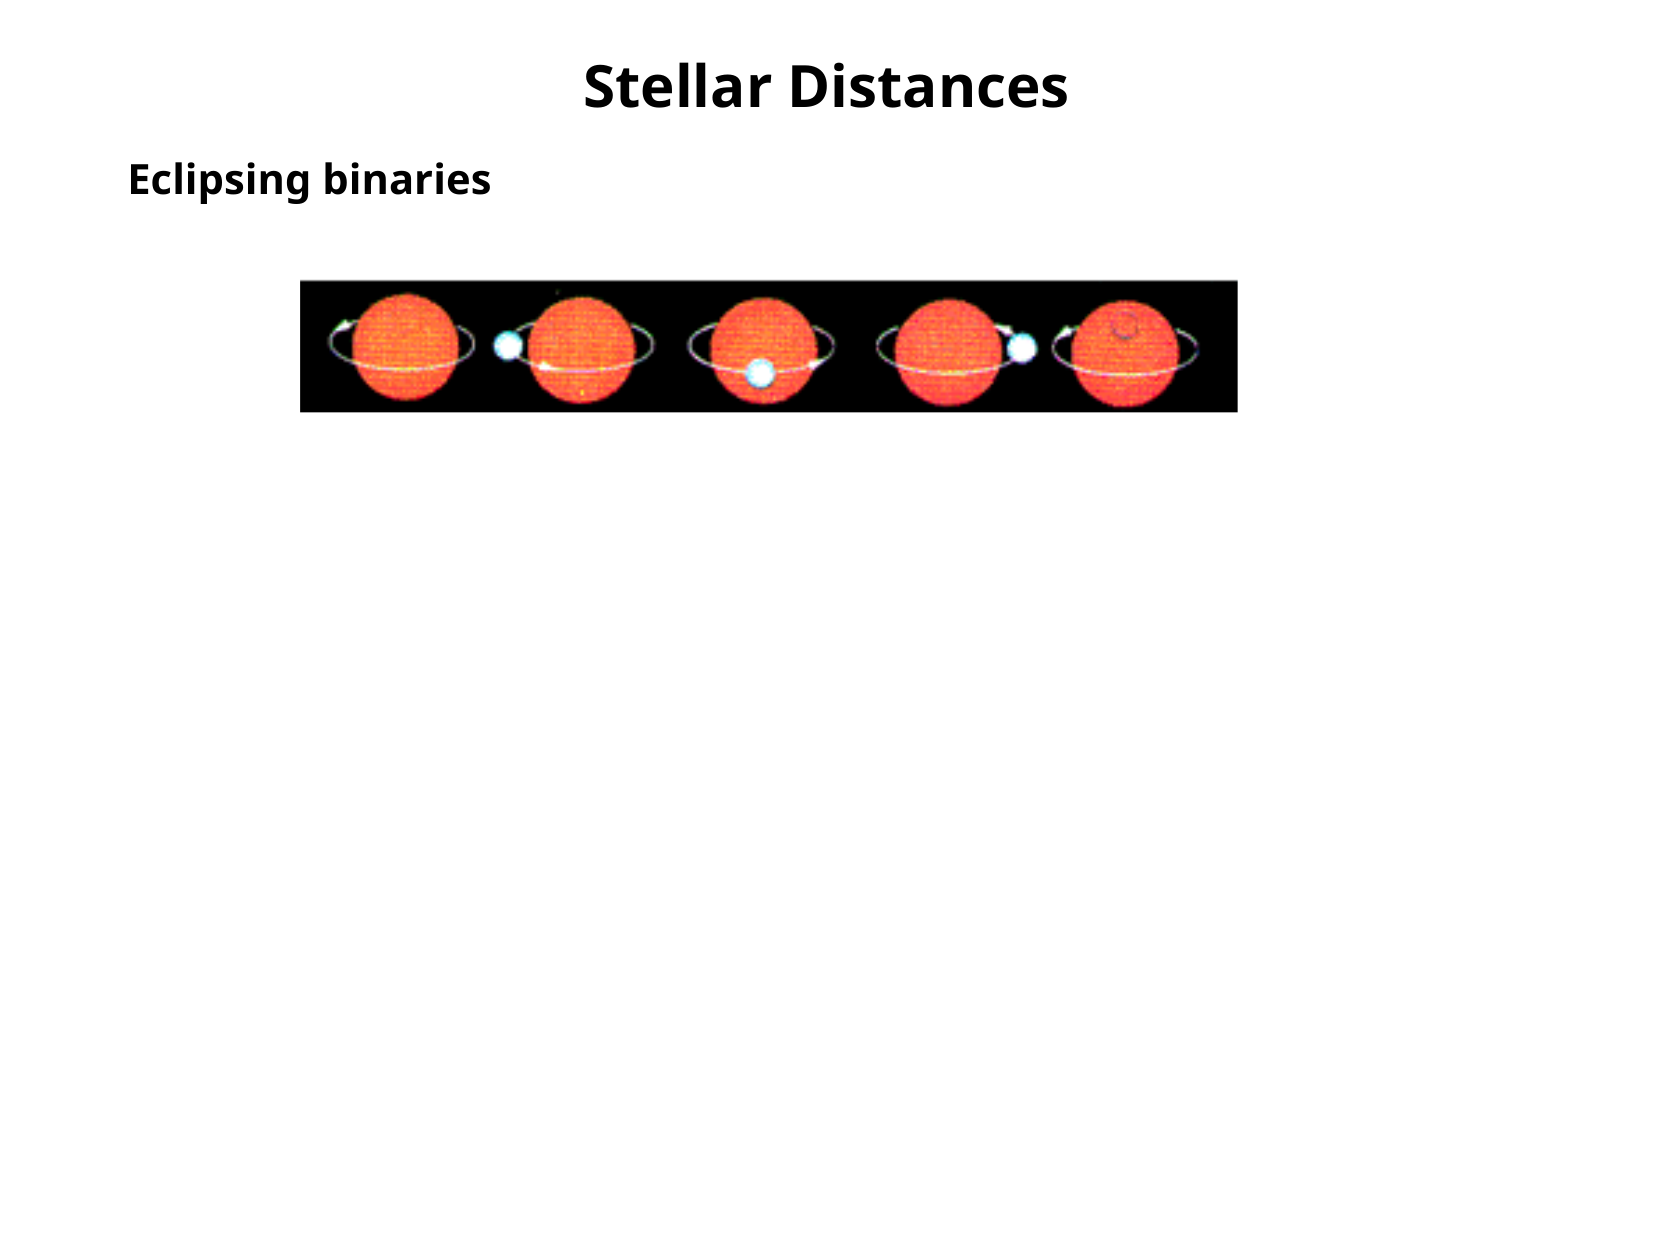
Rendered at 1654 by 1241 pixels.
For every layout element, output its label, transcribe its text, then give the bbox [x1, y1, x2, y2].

text_box Eclipsing binaries [112, 142, 1538, 216]
picture [301, 262, 1237, 412]
text_box [187, 225, 1463, 826]
text_box Stellar Distances [0, 37, 1654, 134]
